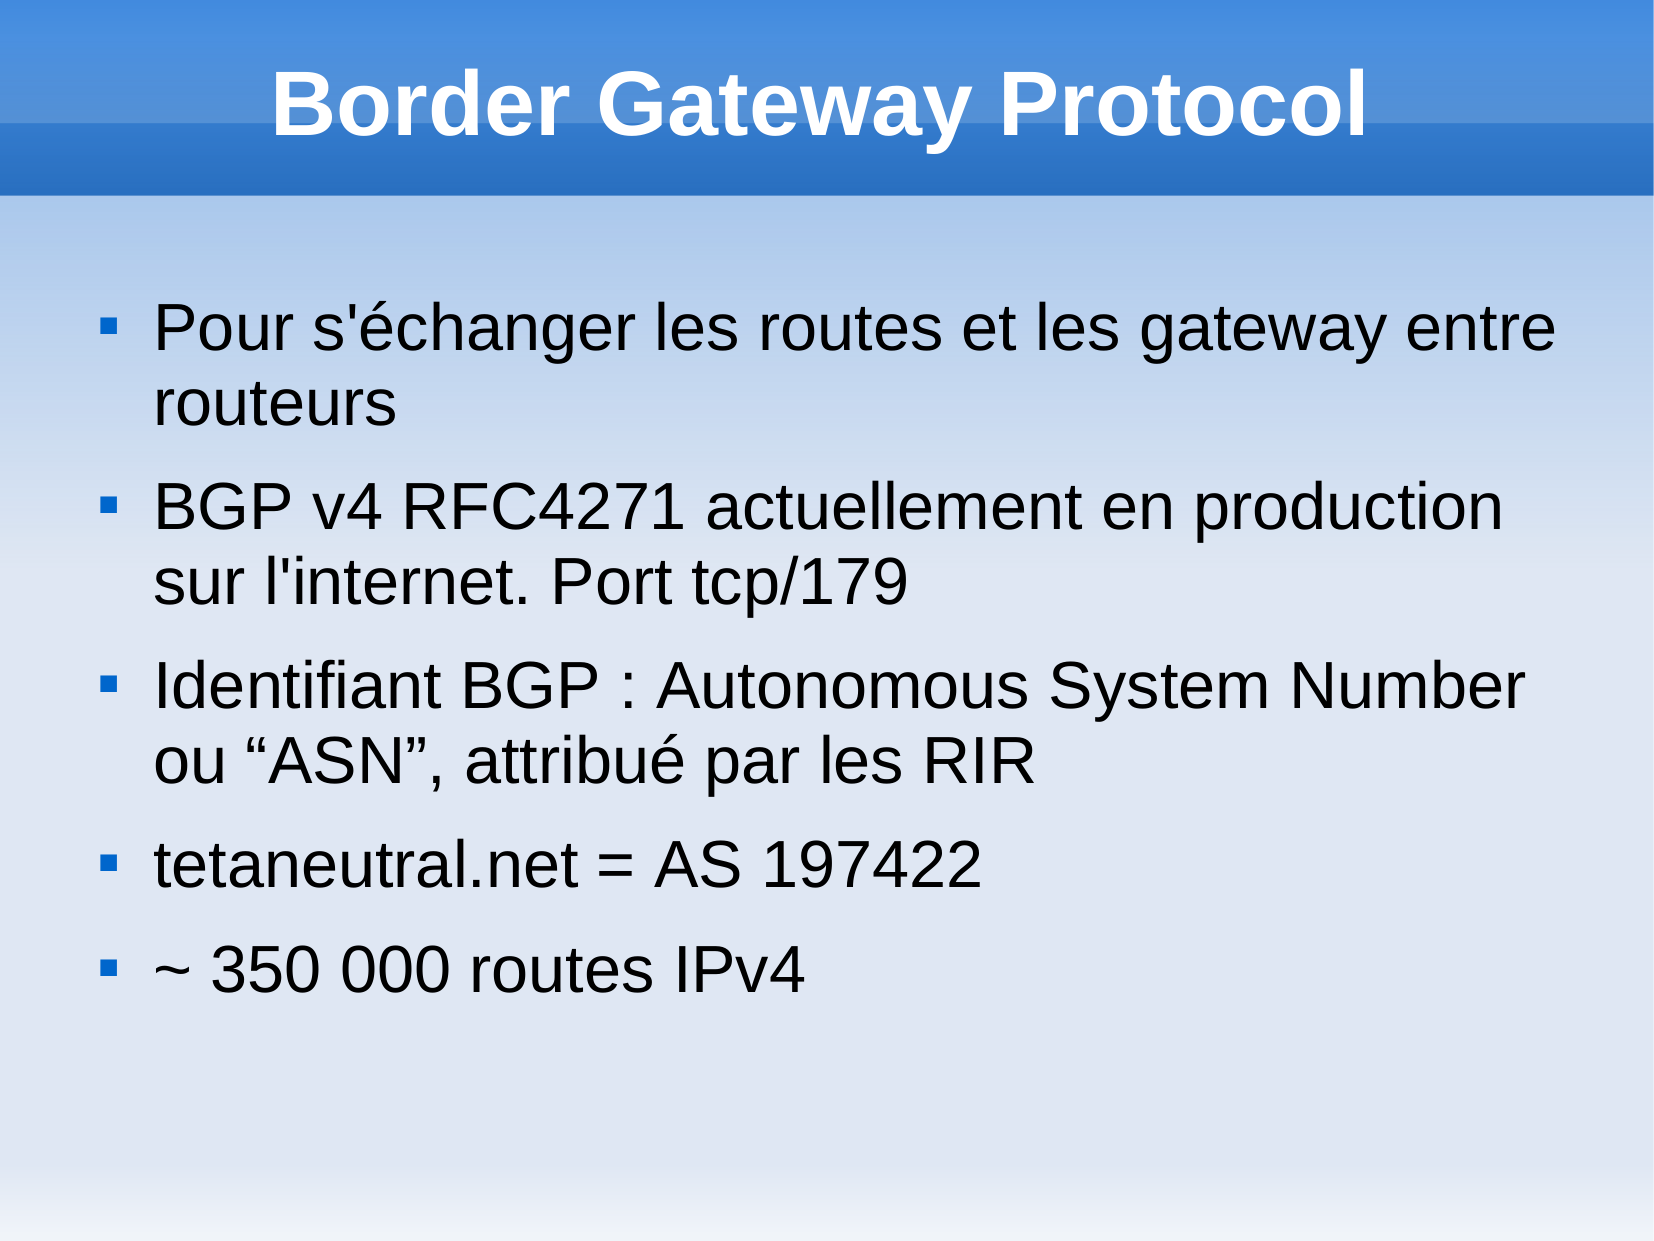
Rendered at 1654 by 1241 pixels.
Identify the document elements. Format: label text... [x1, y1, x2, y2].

picture [0, 0, 1654, 1241]
title Border Gateway Protocol [76, 7, 1565, 200]
list Pour s'échanger les routes et les gateway entre routeurs BGP v4 RFC4271 actuellement en production sur l'internet. Port tcp/179 Identifiant BGP : Autonomous System Number ou “ASN”, attribué par les RIR tetaneutral.net = AS 197422 ~ 350 000 routes IPv4 [82, 290, 1571, 1094]
